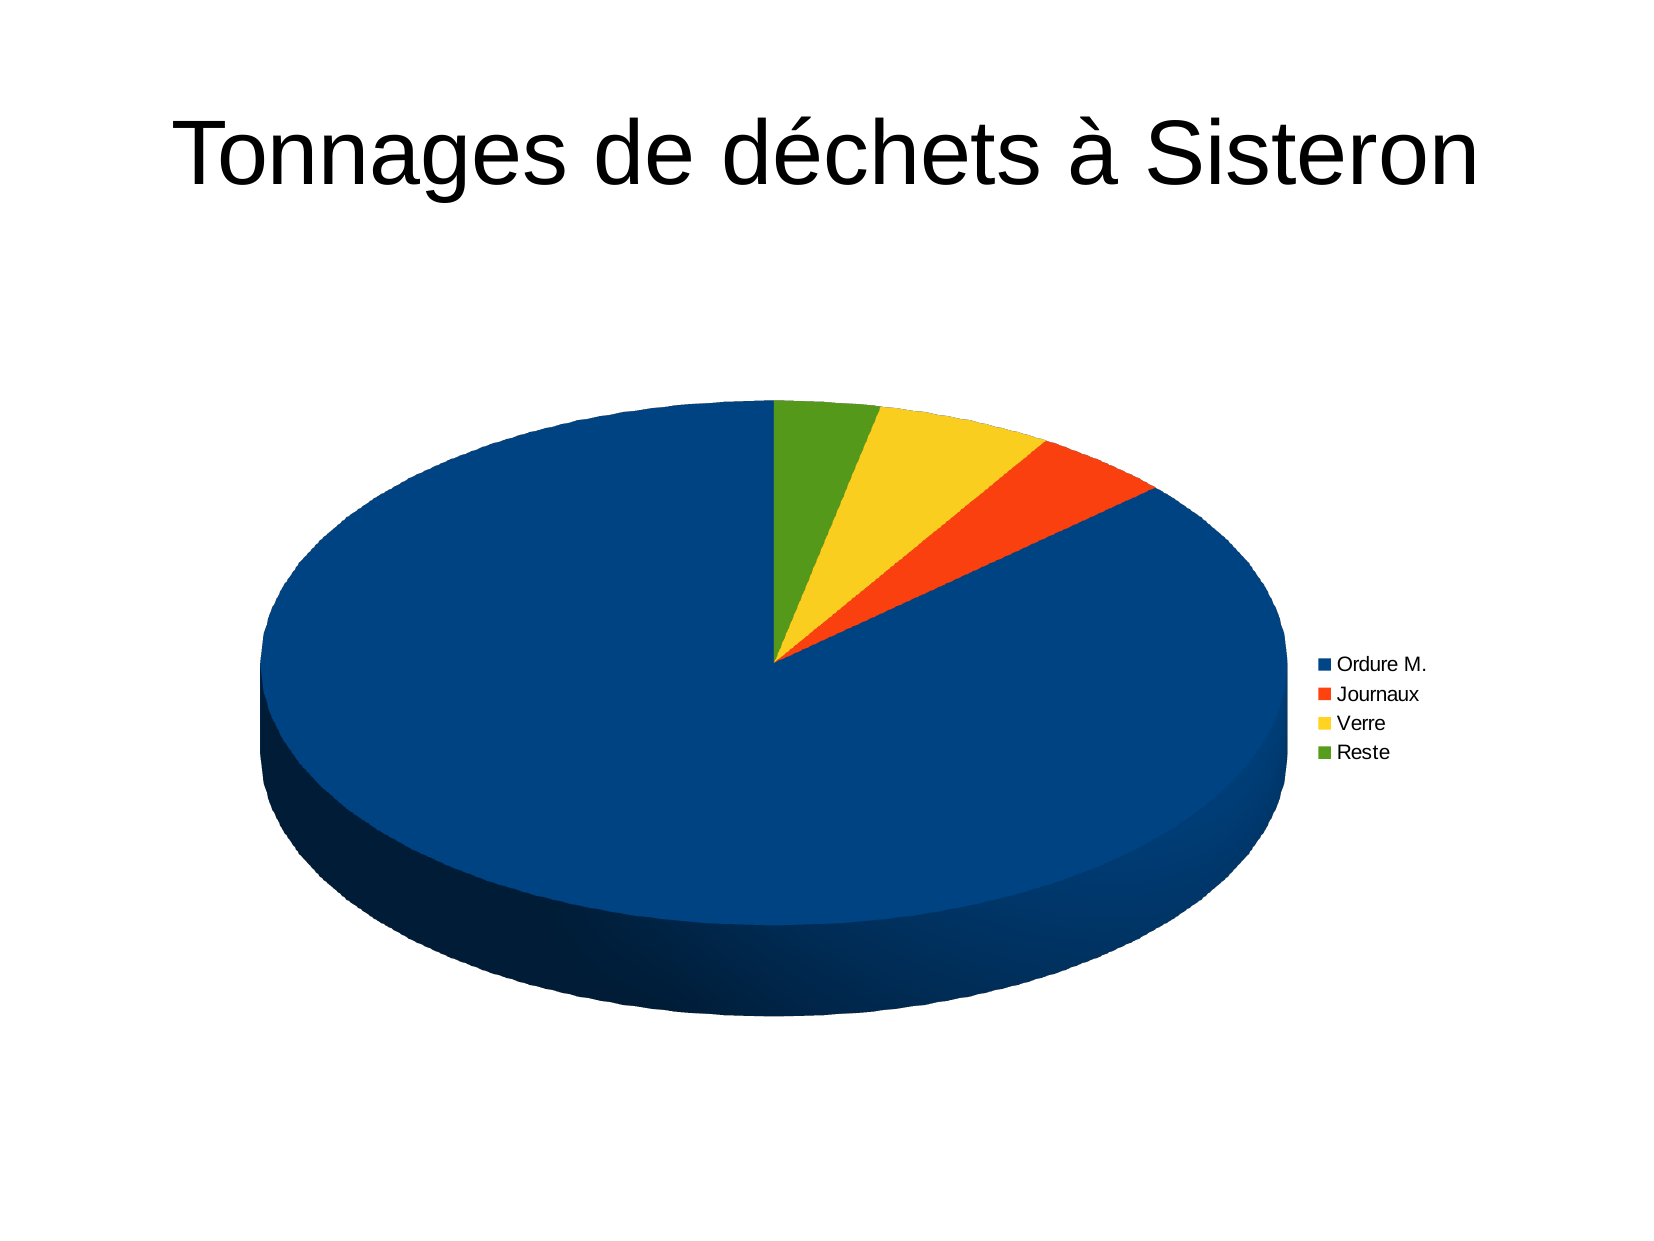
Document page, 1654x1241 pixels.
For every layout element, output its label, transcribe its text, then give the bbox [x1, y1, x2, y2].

chart [236, 265, 1447, 1152]
title Tonnages de déchets à Sisteron [82, 49, 1571, 257]
